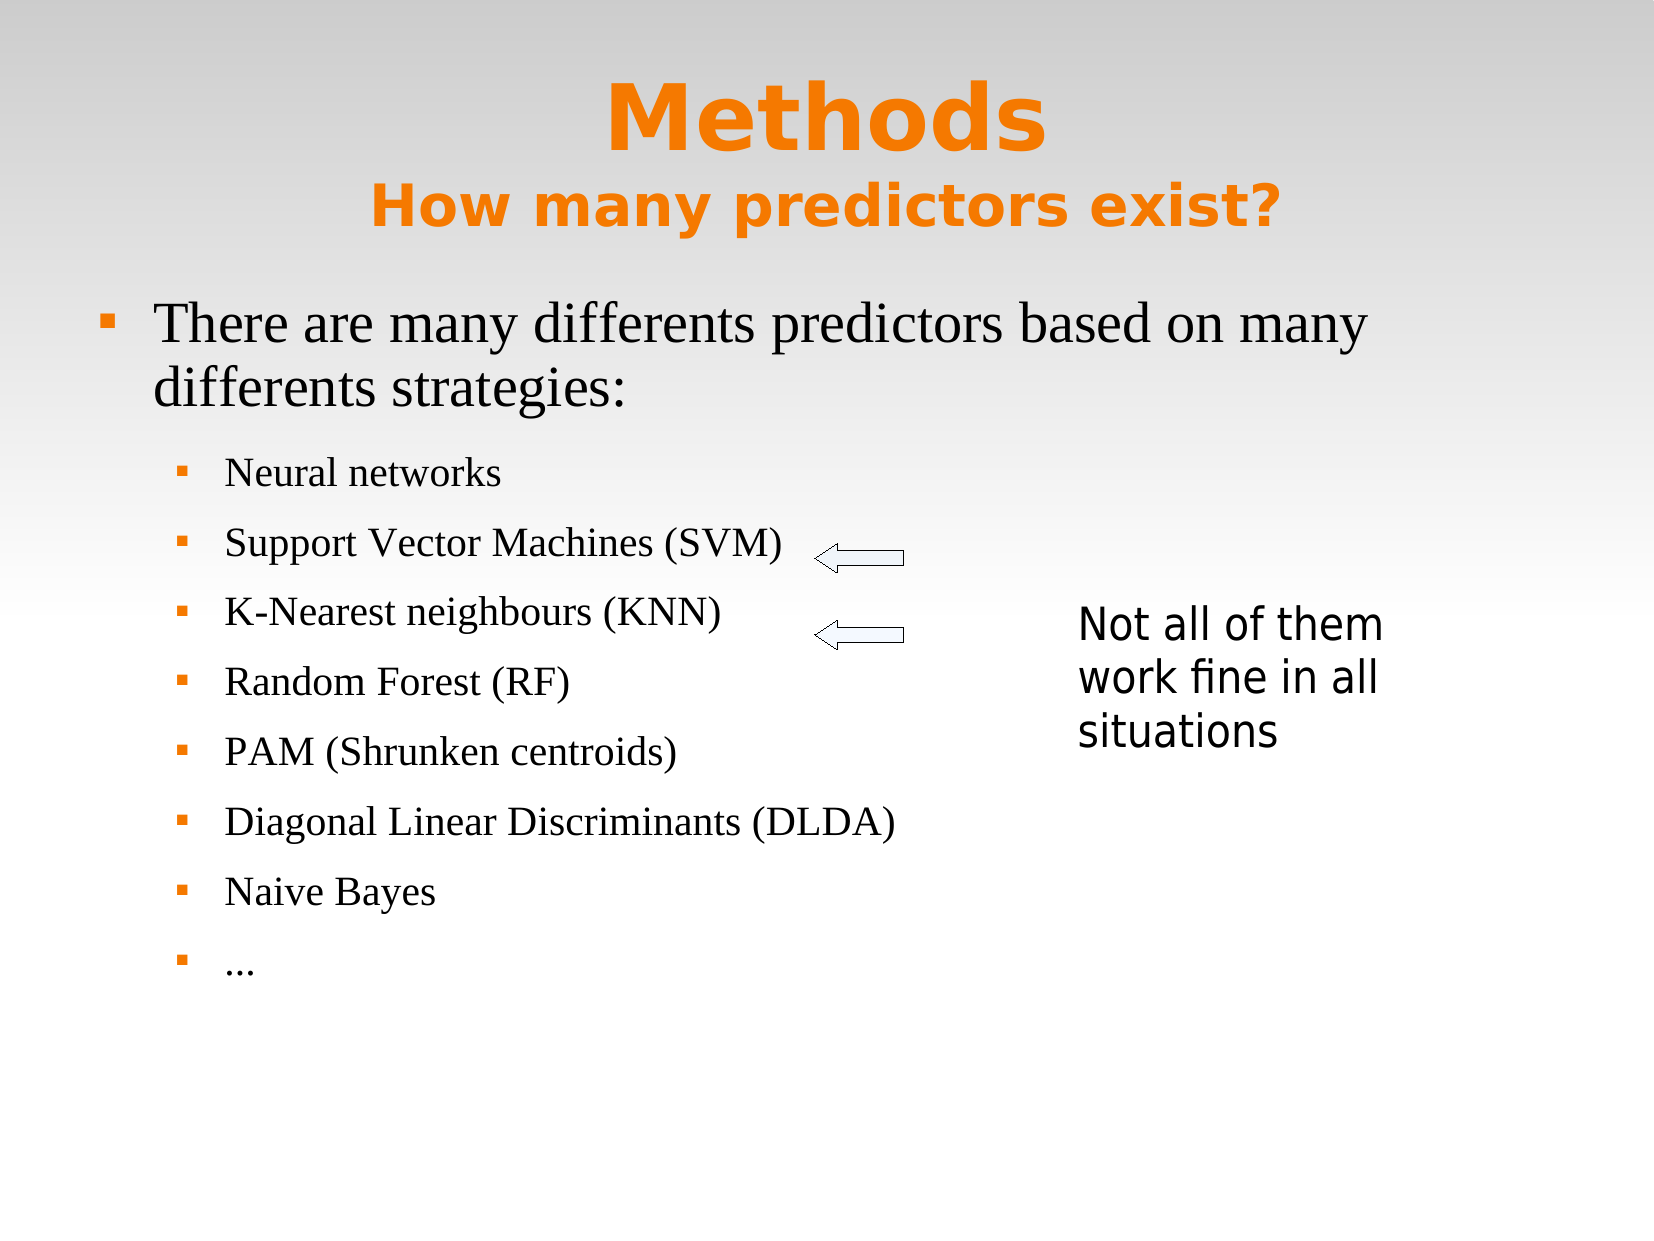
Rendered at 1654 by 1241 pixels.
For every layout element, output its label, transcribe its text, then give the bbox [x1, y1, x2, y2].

title Methods How many predictors exist? [82, 49, 1571, 257]
list There are many differents predictors based on many differents strategies: Neural networks Support Vector Machines (SVM) K-Nearest neighbours (KNN) Random Forest (RF) PAM (Shrunken centroids) Diagonal Linear Discriminants (DLDA) Naive Bayes ... [82, 290, 1571, 1094]
text_box [814, 620, 904, 650]
text_box Not all of them work fine in all situations [1062, 590, 1506, 766]
text_box [814, 543, 904, 573]
